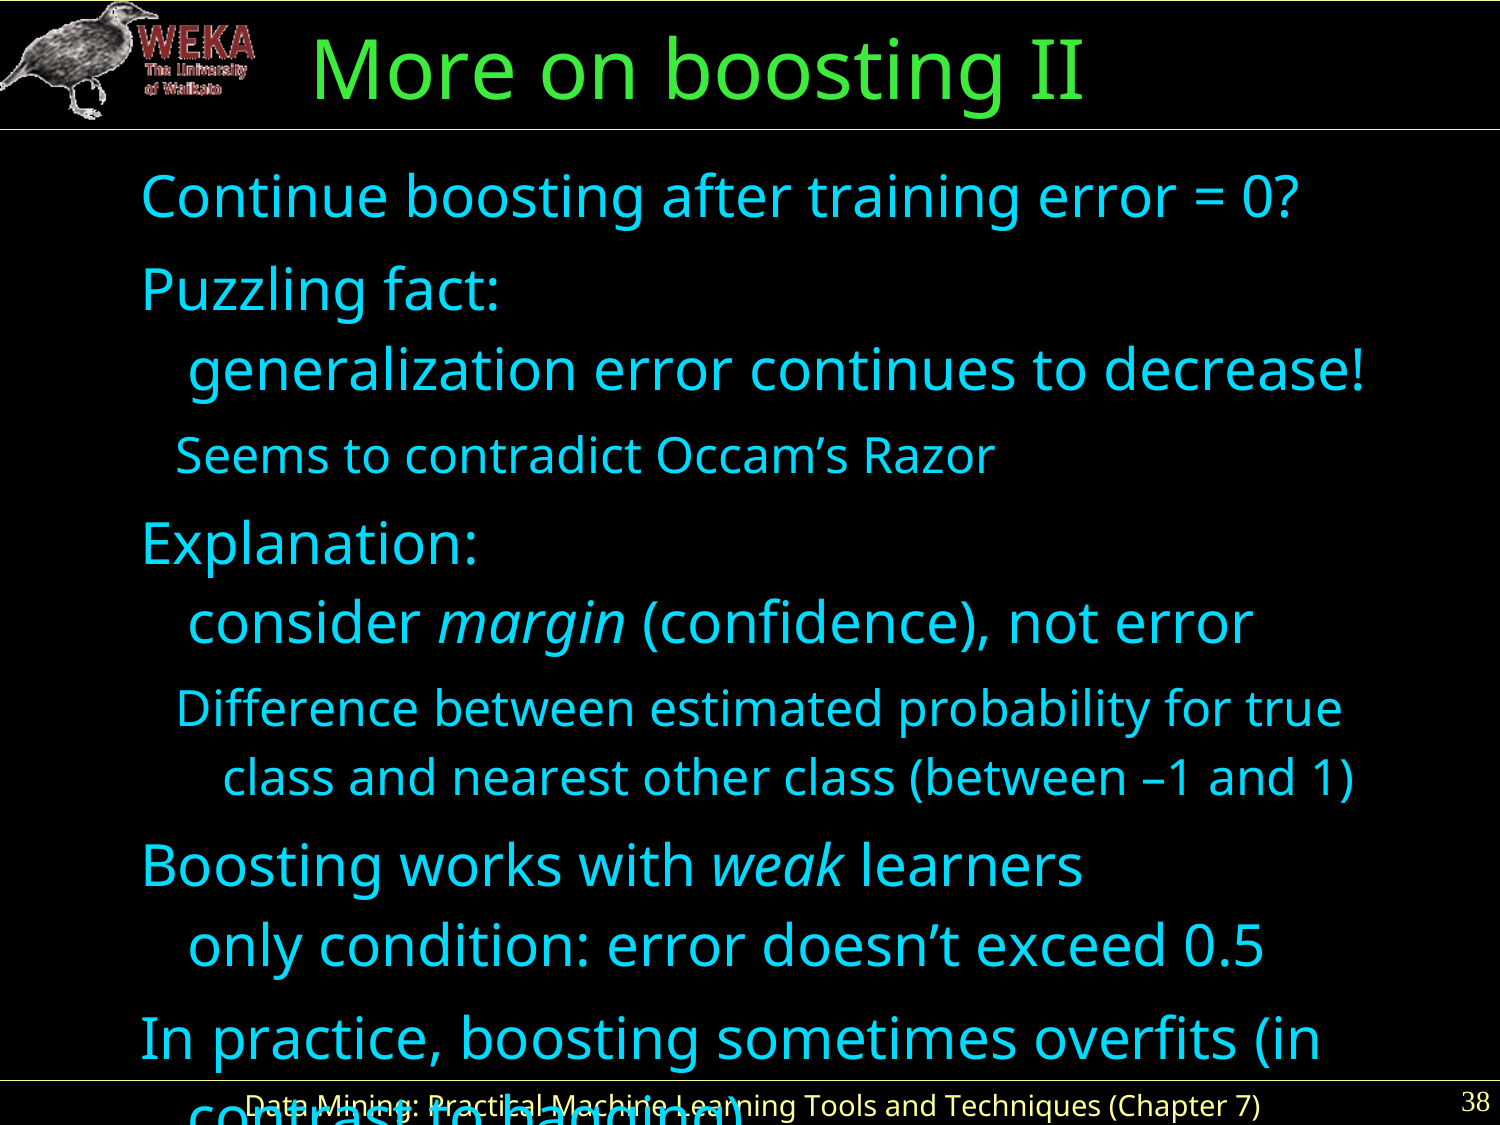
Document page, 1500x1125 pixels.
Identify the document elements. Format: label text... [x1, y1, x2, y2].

text_box Continue boosting after training error = 0? Puzzling fact: generalization error continues to decrease! Seems to contradict Occam’s Razor Explanation: consider margin (confidence), not error Difference between estimated probability for true class and nearest other class (between –1 and 1) Boosting works with weak learners only condition: error doesn’t exceed 0.5 In practice, boosting sometimes overfits (in contrast to bagging) [125, 147, 1388, 1018]
picture [0, 1, 266, 129]
title More on boosting II [295, 0, 1500, 148]
